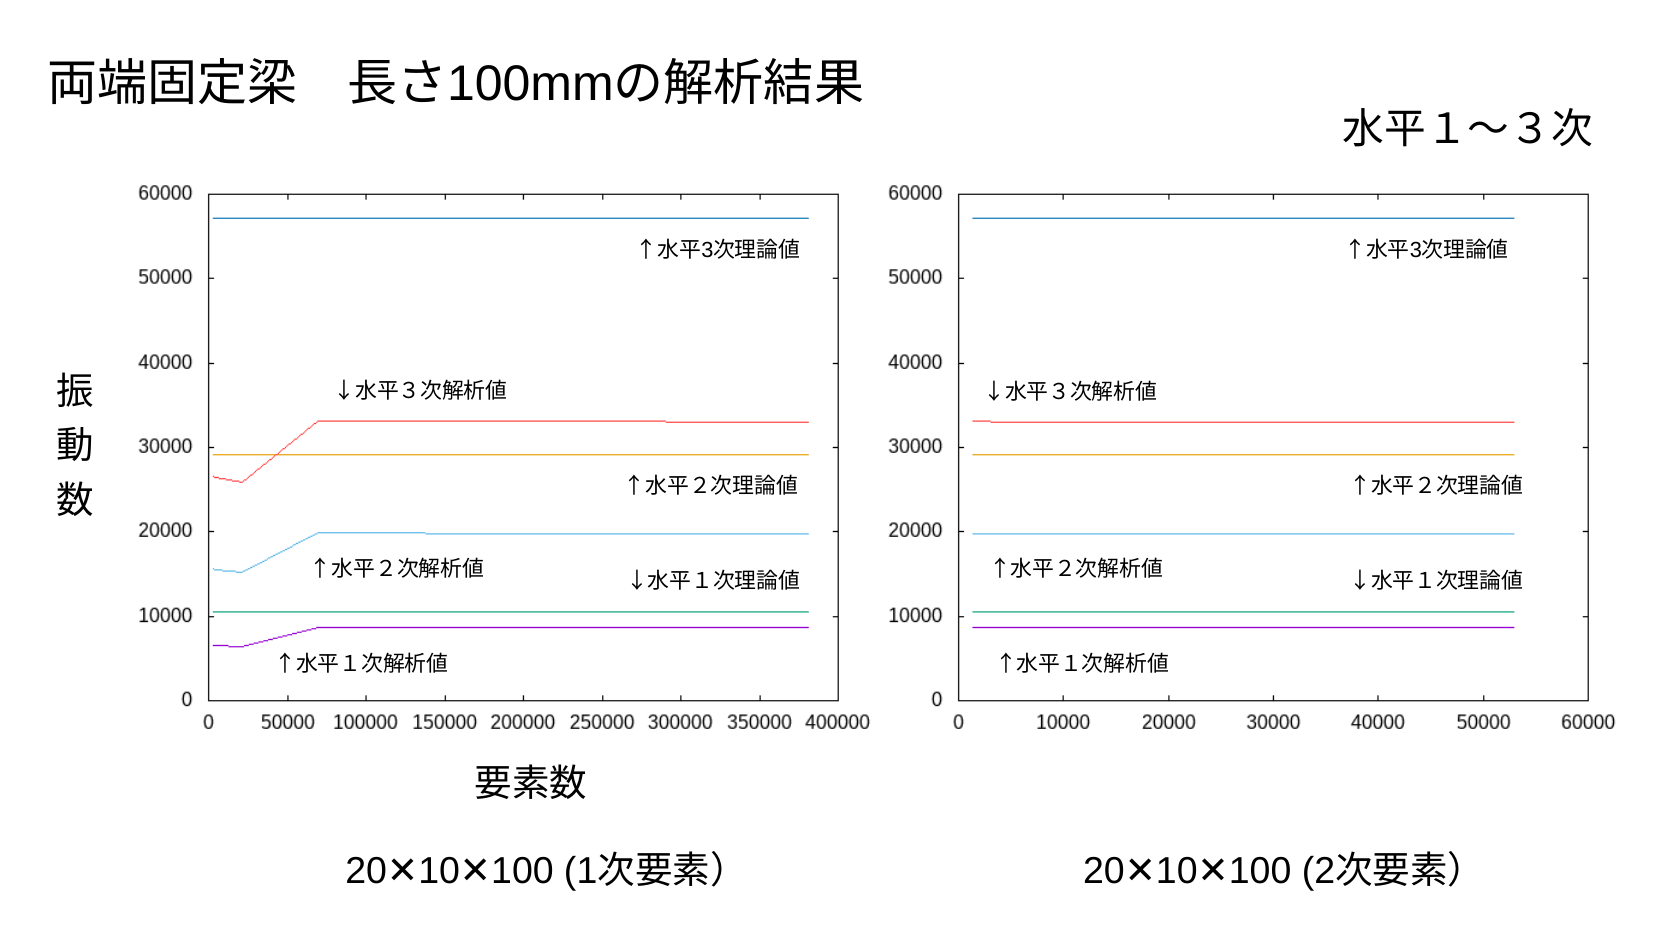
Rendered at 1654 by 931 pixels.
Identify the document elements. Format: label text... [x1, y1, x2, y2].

picture [106, 171, 1625, 748]
text_box ↑水平２次解析値 [295, 544, 499, 591]
text_box 両端固定梁 長さ100mmの解析結果 [32, 35, 879, 123]
text_box 20✕10✕100 (2次要素） [1068, 832, 1501, 902]
text_box ↑水平１次解析値 [259, 638, 464, 686]
text_box ↑水平２次理論値 [1334, 460, 1539, 507]
text_box ↓水平３次解析値 [968, 367, 1173, 414]
text_box 振 動 数 [41, 353, 109, 532]
text_box 要素数 [460, 745, 603, 815]
text_box ↓水平３次解析値 [318, 366, 523, 413]
text_box ↑水平２次理論値 [609, 460, 813, 507]
text_box ↑水平２次解析値 [974, 543, 1179, 590]
text_box ↓水平１次理論値 [1334, 556, 1539, 603]
text_box 水平１〜３次 [1327, 87, 1608, 164]
text_box 20✕10✕100 (1次要素） [330, 832, 763, 902]
text_box ↑水平１次解析値 [980, 638, 1184, 686]
text_box ↑水平3次理論値 [621, 224, 816, 271]
text_box ↑水平3次理論値 [1329, 224, 1524, 271]
text_box ↓水平１次理論値 [611, 556, 815, 603]
